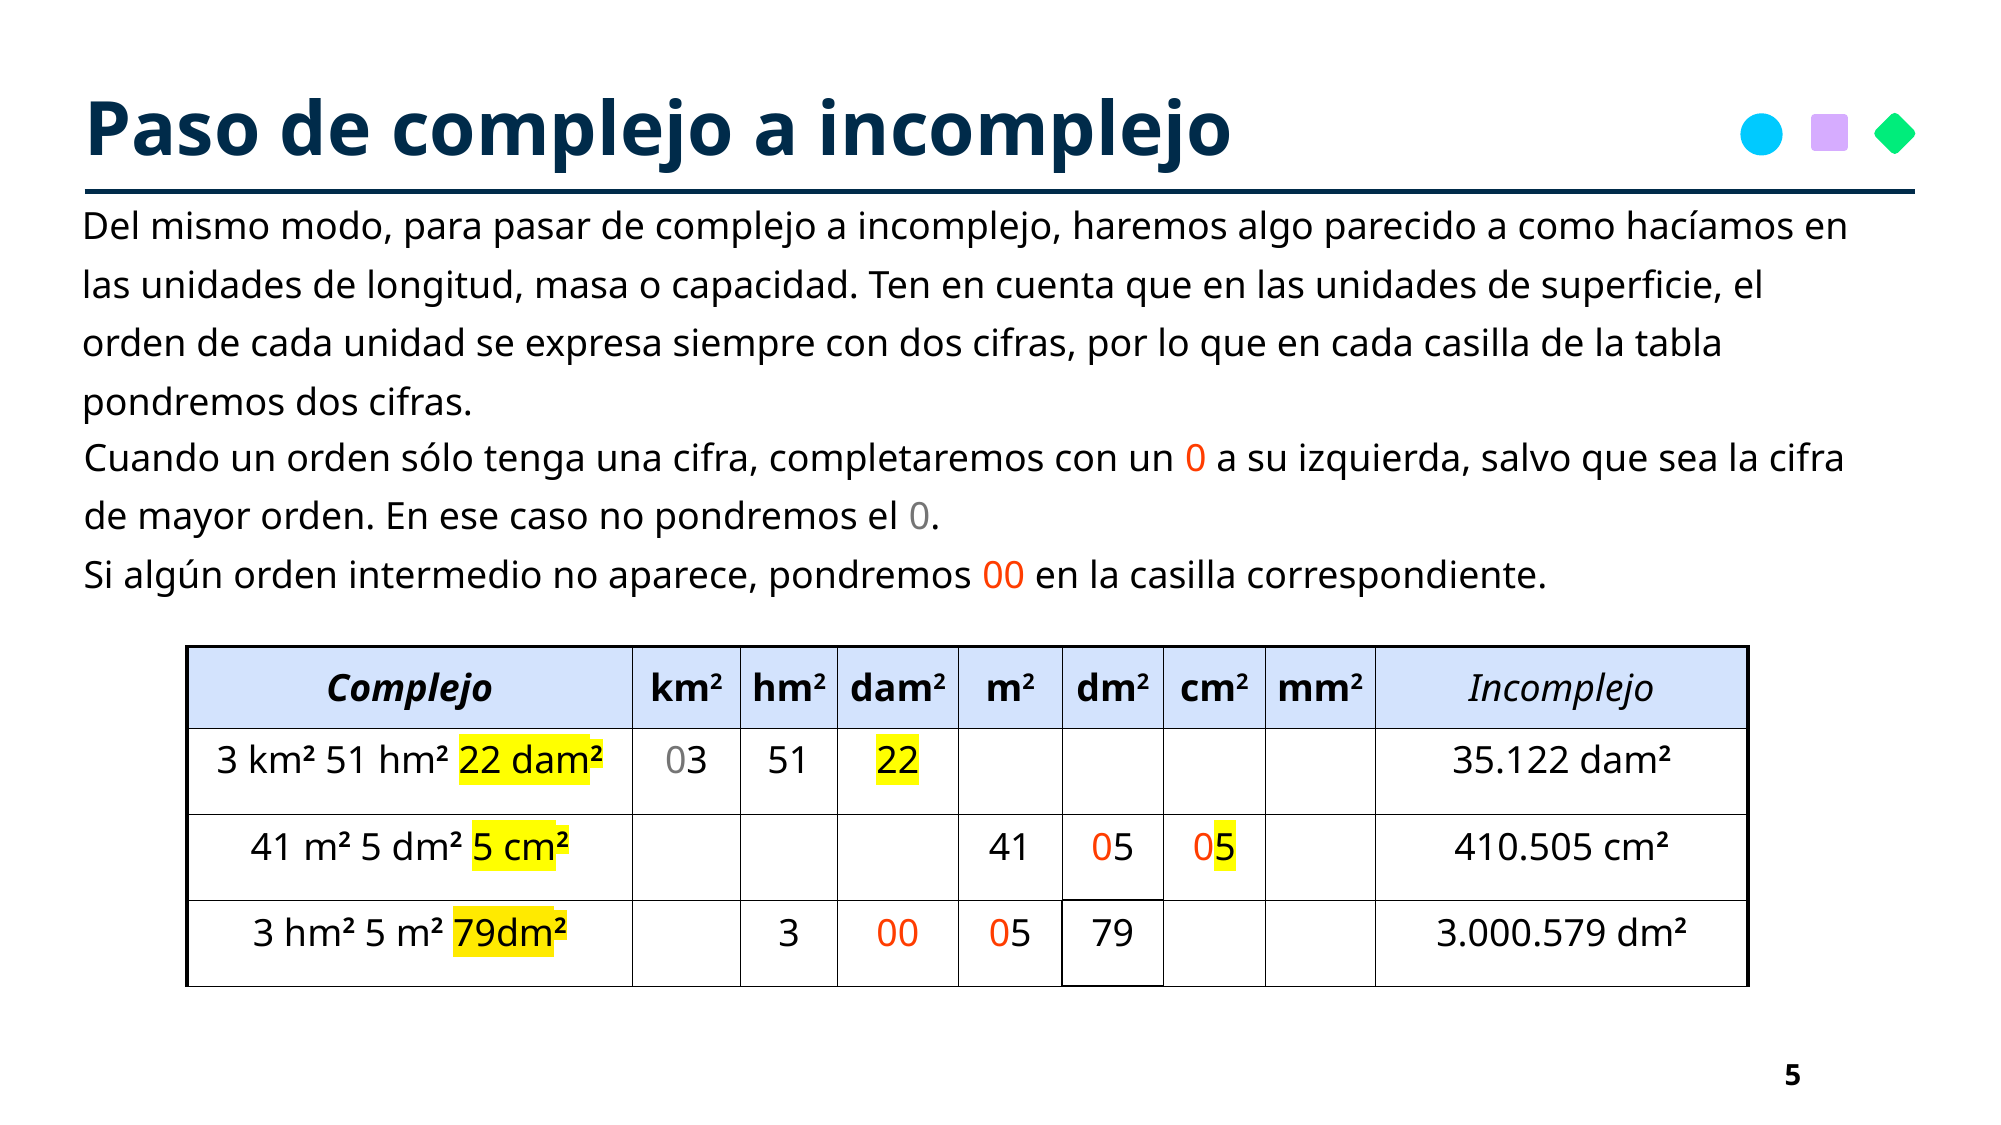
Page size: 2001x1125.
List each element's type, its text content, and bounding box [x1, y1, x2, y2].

table_header cm2 [1164, 648, 1265, 728]
table_cell 05 [1063, 815, 1163, 899]
table_cell [1164, 729, 1265, 814]
table_cell 05 [959, 901, 1061, 986]
table_header Complejo [189, 648, 632, 728]
table_cell 00 [838, 901, 958, 986]
table_cell 03 [633, 729, 740, 814]
table_cell [1063, 729, 1163, 814]
table_cell 05 [1164, 815, 1265, 900]
table_cell 3 [741, 901, 837, 986]
table_cell 41 m2 5 dm2 5 cm2 [189, 815, 632, 900]
table_header mm2 [1266, 648, 1375, 728]
table_cell [633, 901, 740, 986]
table_cell 41 [959, 815, 1062, 900]
table_cell 3.000.579 dm2 [1376, 901, 1746, 986]
text_box Cuando un orden sólo tenga una cifra, completaremos con un 0 a su izquierda, salvo que sea la cifra de mayor orden. En ese caso no pondremos el 0. Si algún orden intermedio no aparece, pondremos 00 en la casilla correspondiente. [68, 423, 1890, 600]
table_cell [1266, 729, 1375, 814]
table_header dam2 [838, 648, 958, 728]
table_cell 51 [741, 729, 837, 814]
table_cell [1266, 901, 1375, 986]
title Paso de complejo a incomplejo [84, 29, 1601, 178]
table_cell 35.122 dam2 [1376, 729, 1746, 814]
table_cell 410.505 cm2 [1376, 815, 1746, 900]
table_cell 22 [838, 729, 958, 814]
table_cell [1164, 901, 1265, 986]
table_cell [633, 815, 740, 900]
table_cell [838, 815, 958, 900]
table_header km2 [633, 648, 740, 728]
table_cell 79 [1063, 901, 1163, 985]
table_cell [959, 729, 1062, 814]
table_cell [741, 815, 837, 900]
table_header dm2 [1063, 648, 1163, 728]
table_header m2 [959, 648, 1062, 728]
table_header Incomplejo [1376, 648, 1746, 728]
table_cell 3 km2 51 hm2 22 dam2 [189, 729, 632, 814]
table_cell 3 hm2 5 m2 79dm2 [189, 901, 632, 986]
table_header hm2 [741, 648, 837, 728]
text_box Del mismo modo, para pasar de complejo a incomplejo, haremos algo parecido a como hacíamos en las unidades de longitud, masa o capacidad. Ten en cuenta que en las unidades de superficie, el orden de cada unidad se expresa siempre con dos cifras, por lo que en cada casilla de la tabla pondremos dos cifras. [67, 208, 1890, 411]
table_cell [1266, 815, 1375, 900]
